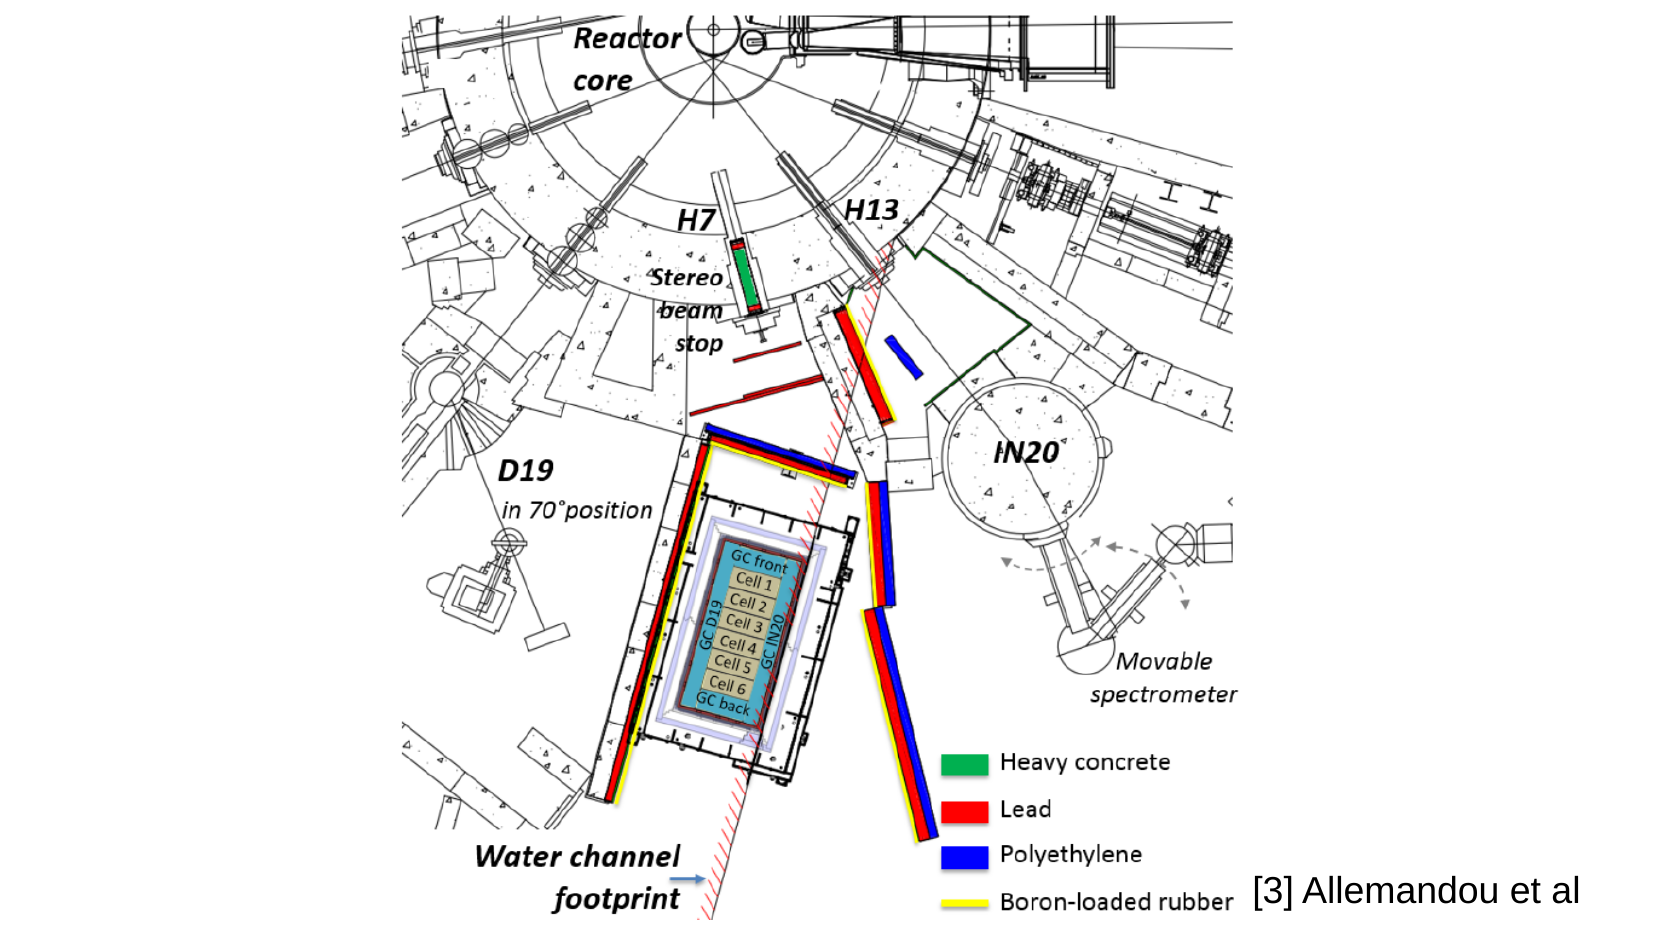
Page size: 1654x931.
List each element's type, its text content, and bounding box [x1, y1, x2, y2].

picture [376, 0, 1285, 928]
text_box [3] Allemandou et al [1237, 862, 1613, 920]
